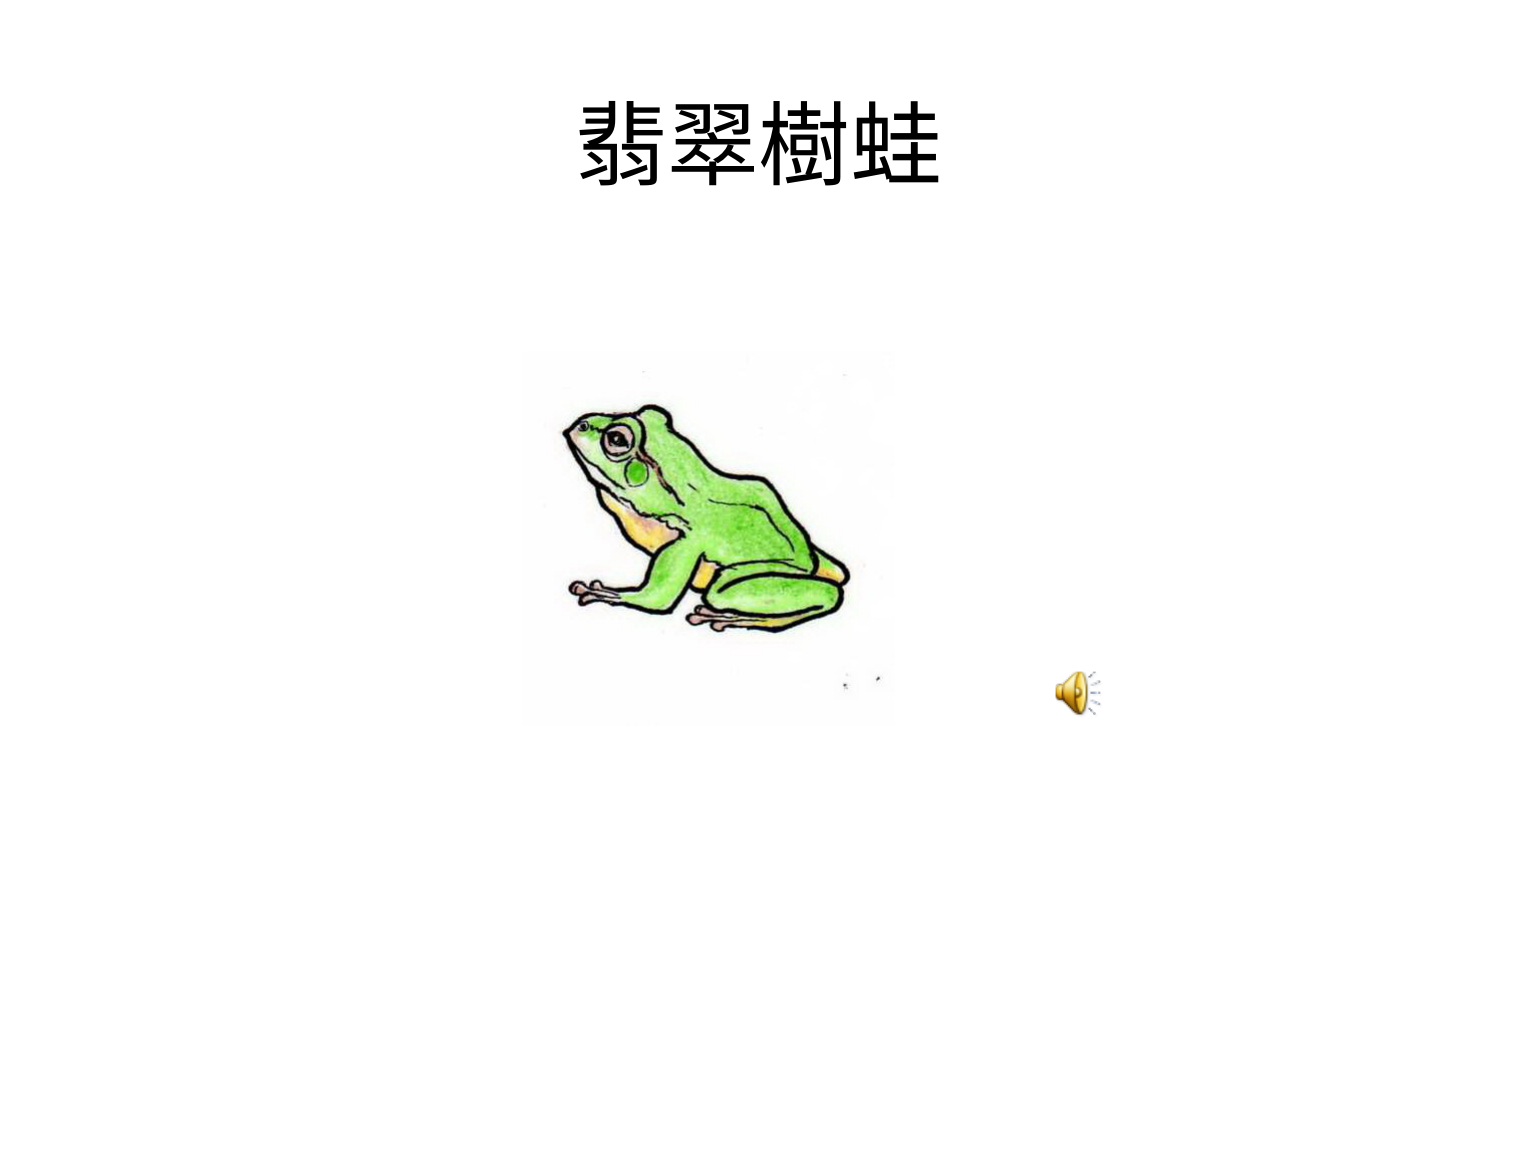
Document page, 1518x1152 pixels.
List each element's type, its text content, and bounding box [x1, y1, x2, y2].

picture [1054, 670, 1105, 721]
picture [522, 351, 895, 726]
title 翡翠樹蛙 [75, 46, 1443, 238]
